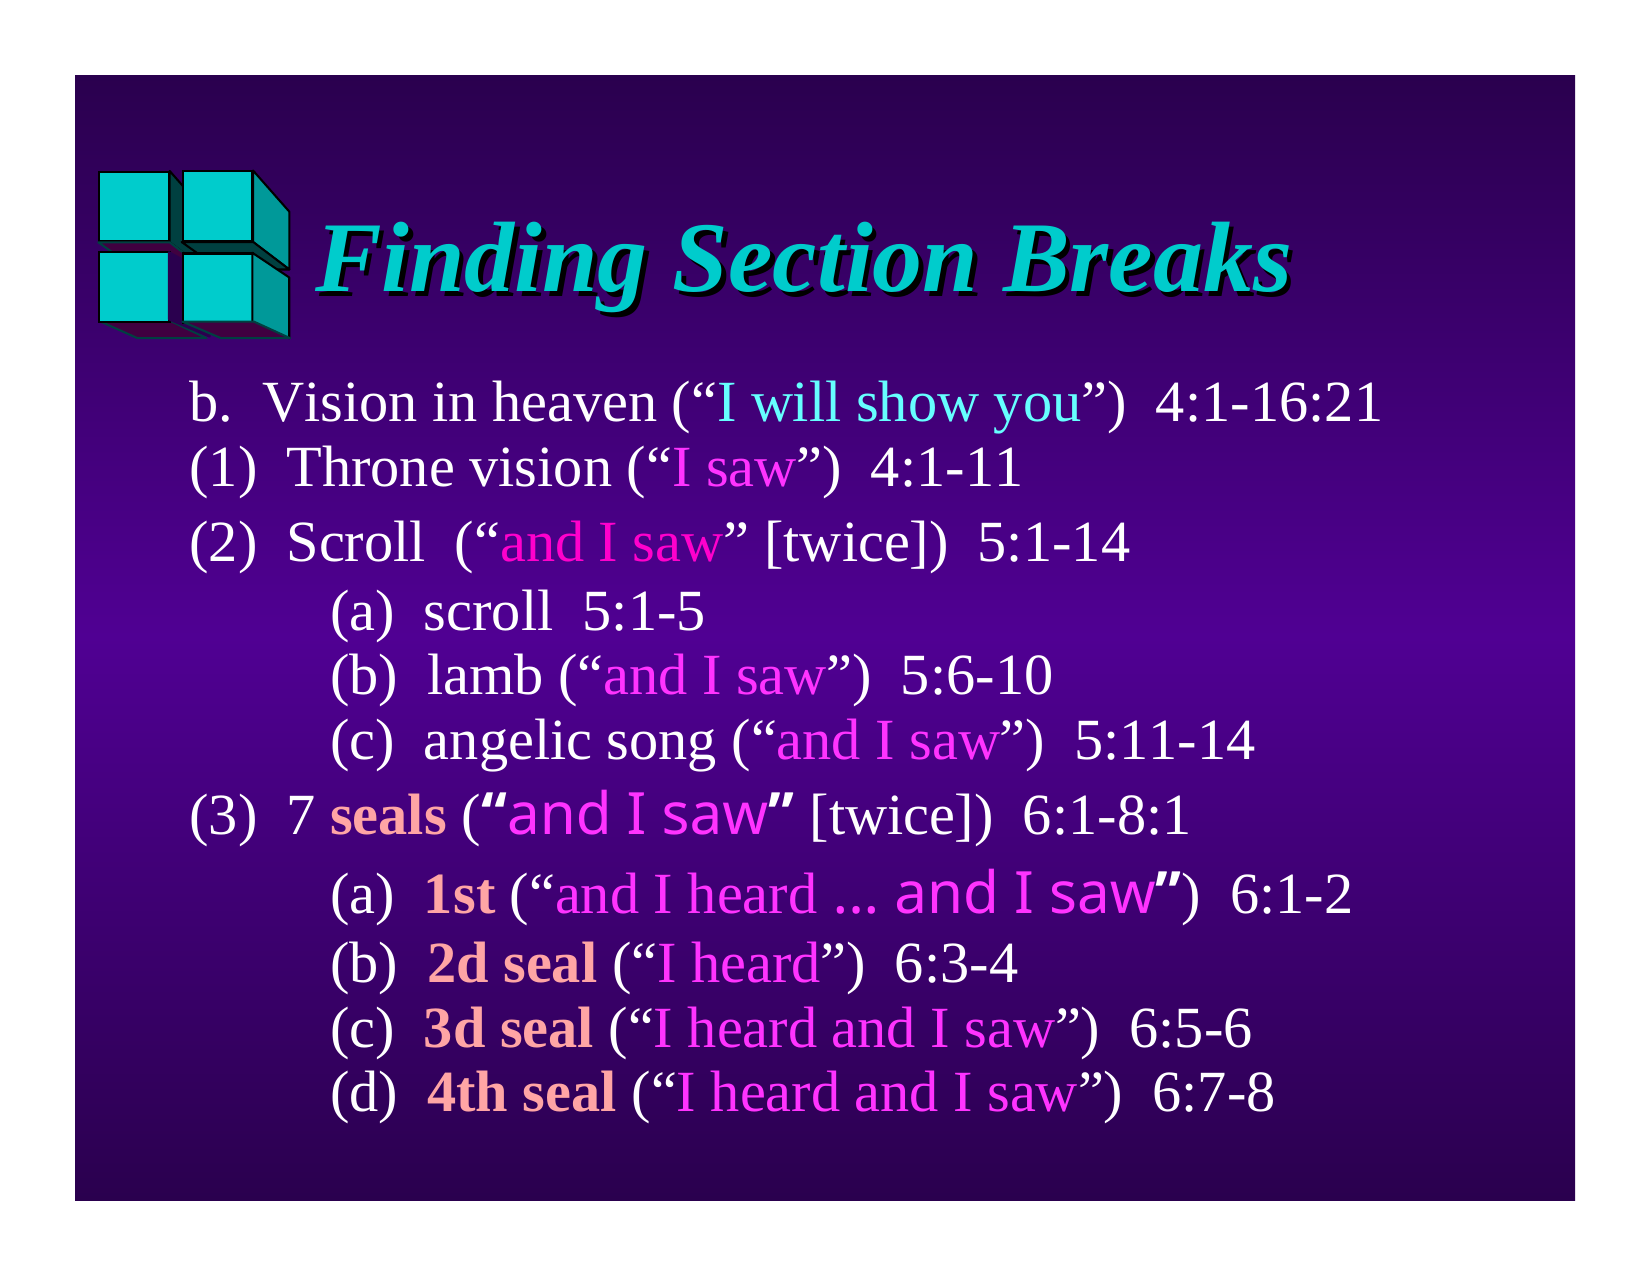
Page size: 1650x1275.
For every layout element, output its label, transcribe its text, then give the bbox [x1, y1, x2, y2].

text_box b. Vision in heaven (“I will show you”) 4:1-16:21 (1) Throne vision (“I saw”) 4:1-11 (2) Scroll (“and I saw” [twice]) 5:1-14 (a) scroll 5:1-5 (b) lamb (“and I saw”) 5:6-10 (c) angelic song (“and I saw”) 5:11-14 (3) 7 seals (“and I saw” [twice]) 6:1-8:1 (a) 1st (“and I heard ... and I saw”) 6:1-2 (b) 2d seal (“I heard”) 6:3-4 (c) 3d seal (“I heard and I saw”) 6:5-6 (d) 4th seal (“I heard and I saw”) 6:7-8 [174, 362, 1450, 1132]
title Finding Section Breaks [299, 153, 1463, 363]
